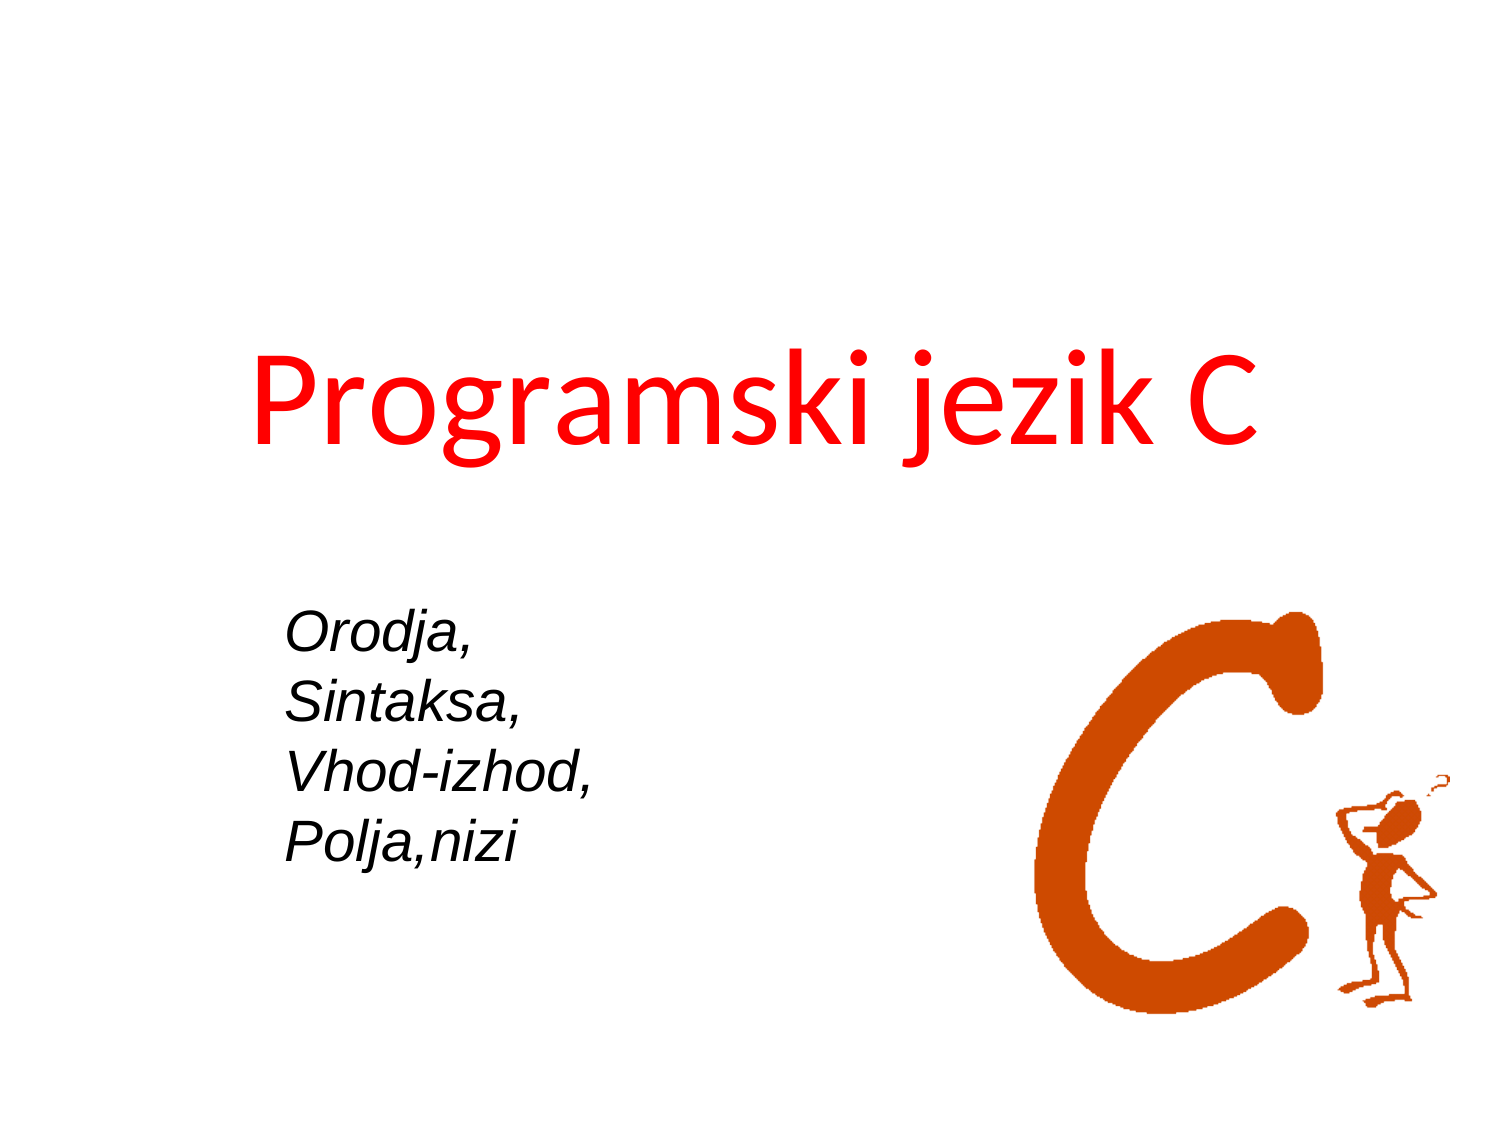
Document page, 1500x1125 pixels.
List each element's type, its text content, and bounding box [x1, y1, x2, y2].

picture [1025, 587, 1450, 1052]
text_box Orodja, Sintaksa, Vhod-izhod, Polja,nizi [269, 585, 739, 882]
title Programski jezik C [117, 269, 1393, 511]
